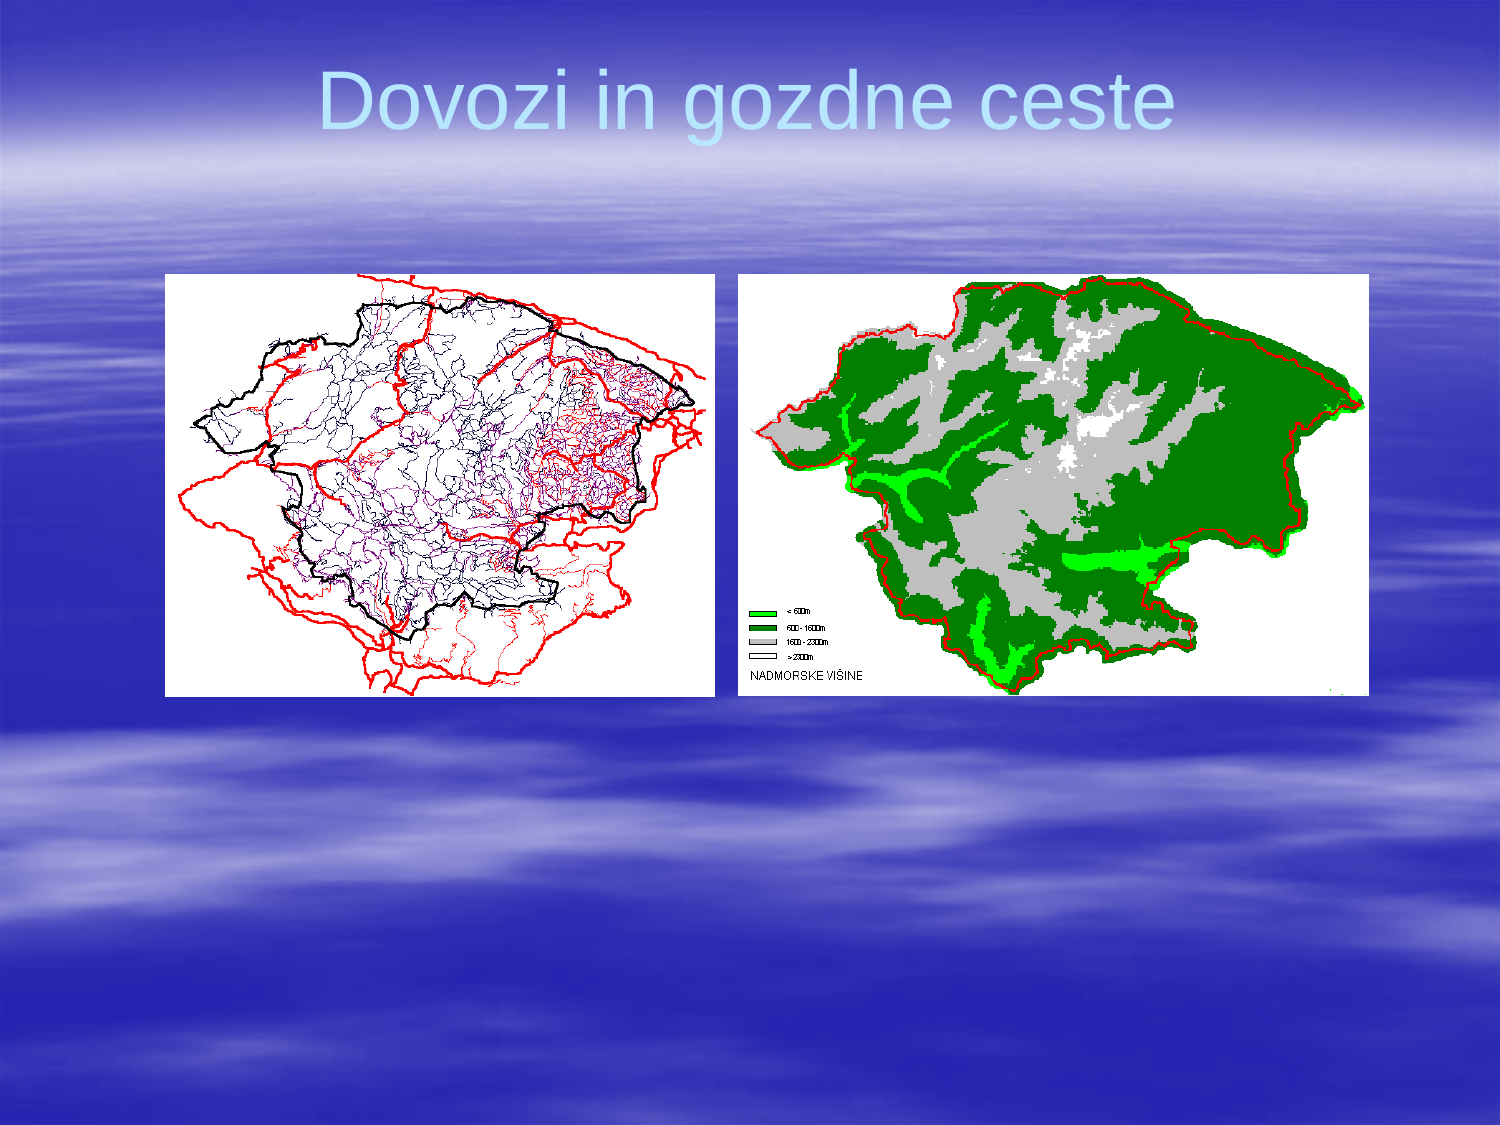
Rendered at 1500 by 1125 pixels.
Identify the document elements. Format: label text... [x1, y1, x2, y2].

picture [0, 0, 1500, 1125]
title Dovozi in gozdne ceste [49, 37, 1446, 255]
